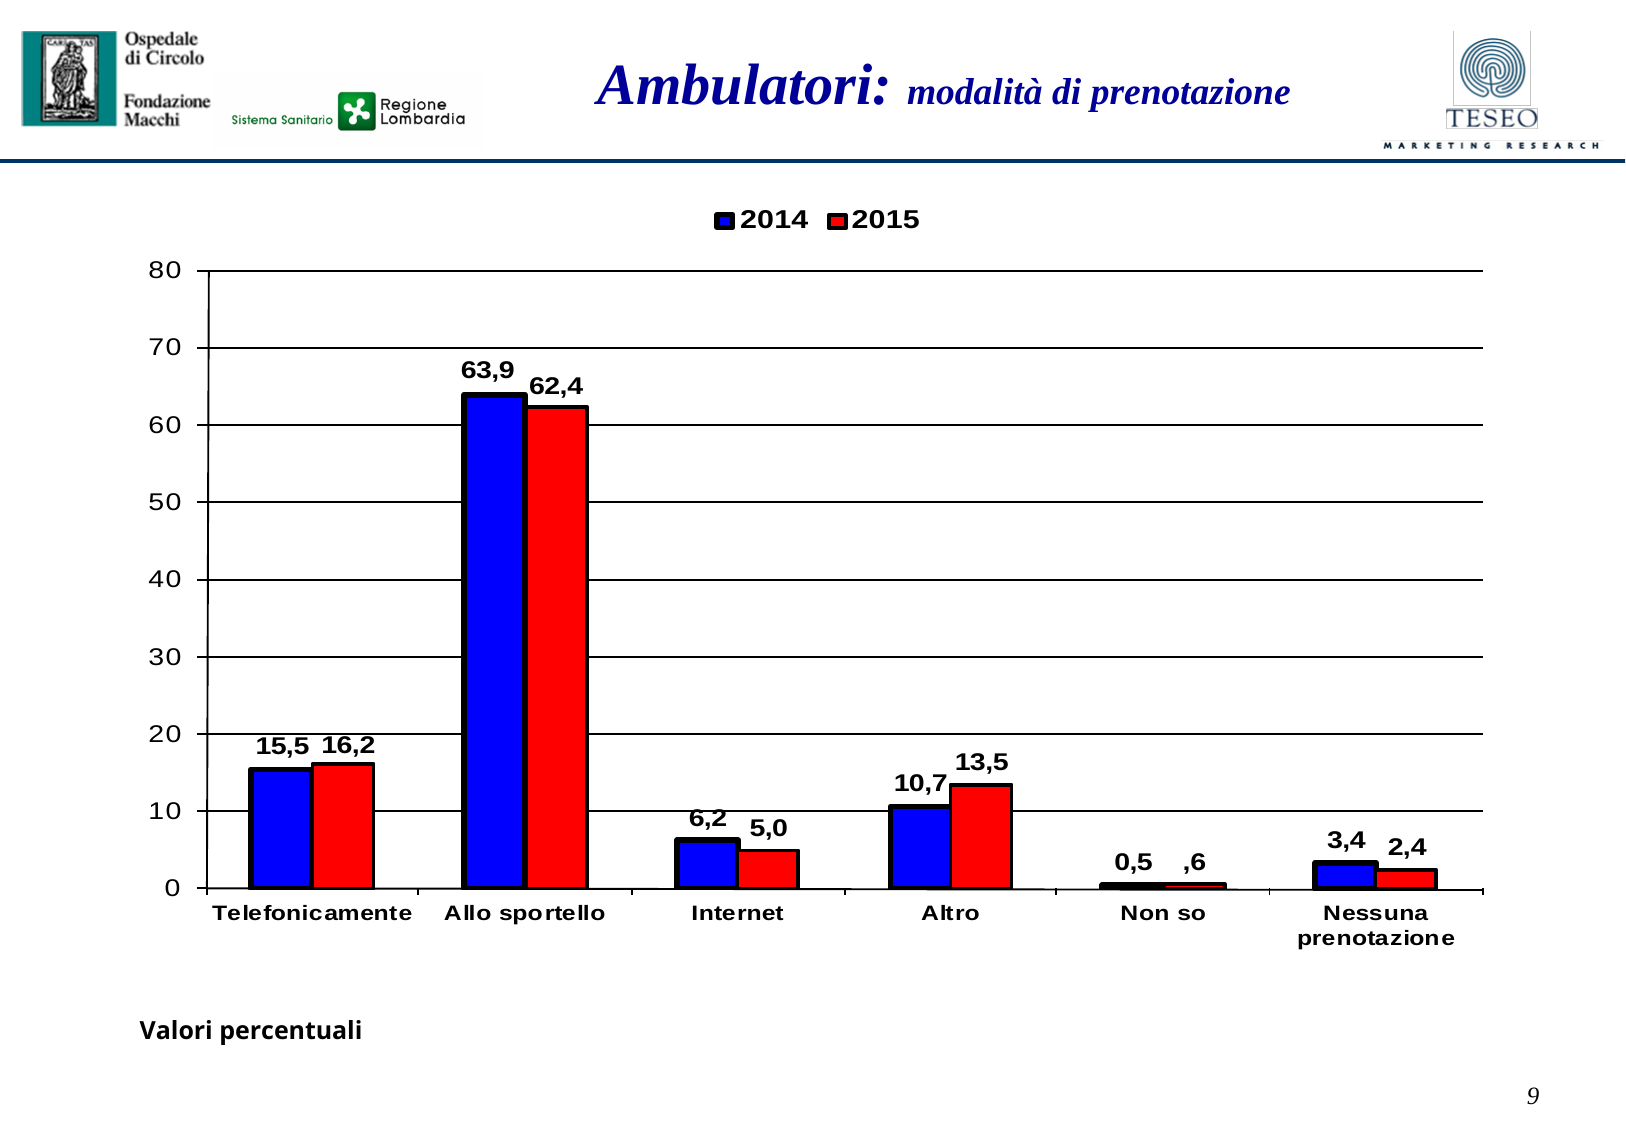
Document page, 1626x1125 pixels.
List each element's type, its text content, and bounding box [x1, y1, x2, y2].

text_box Ambulatori: modalità di prenotazione [328, 18, 1561, 144]
picture [21, 31, 483, 149]
picture [1381, 31, 1604, 149]
text_box Valori percentuali [80, 999, 423, 1060]
picture [139, 188, 1486, 1012]
